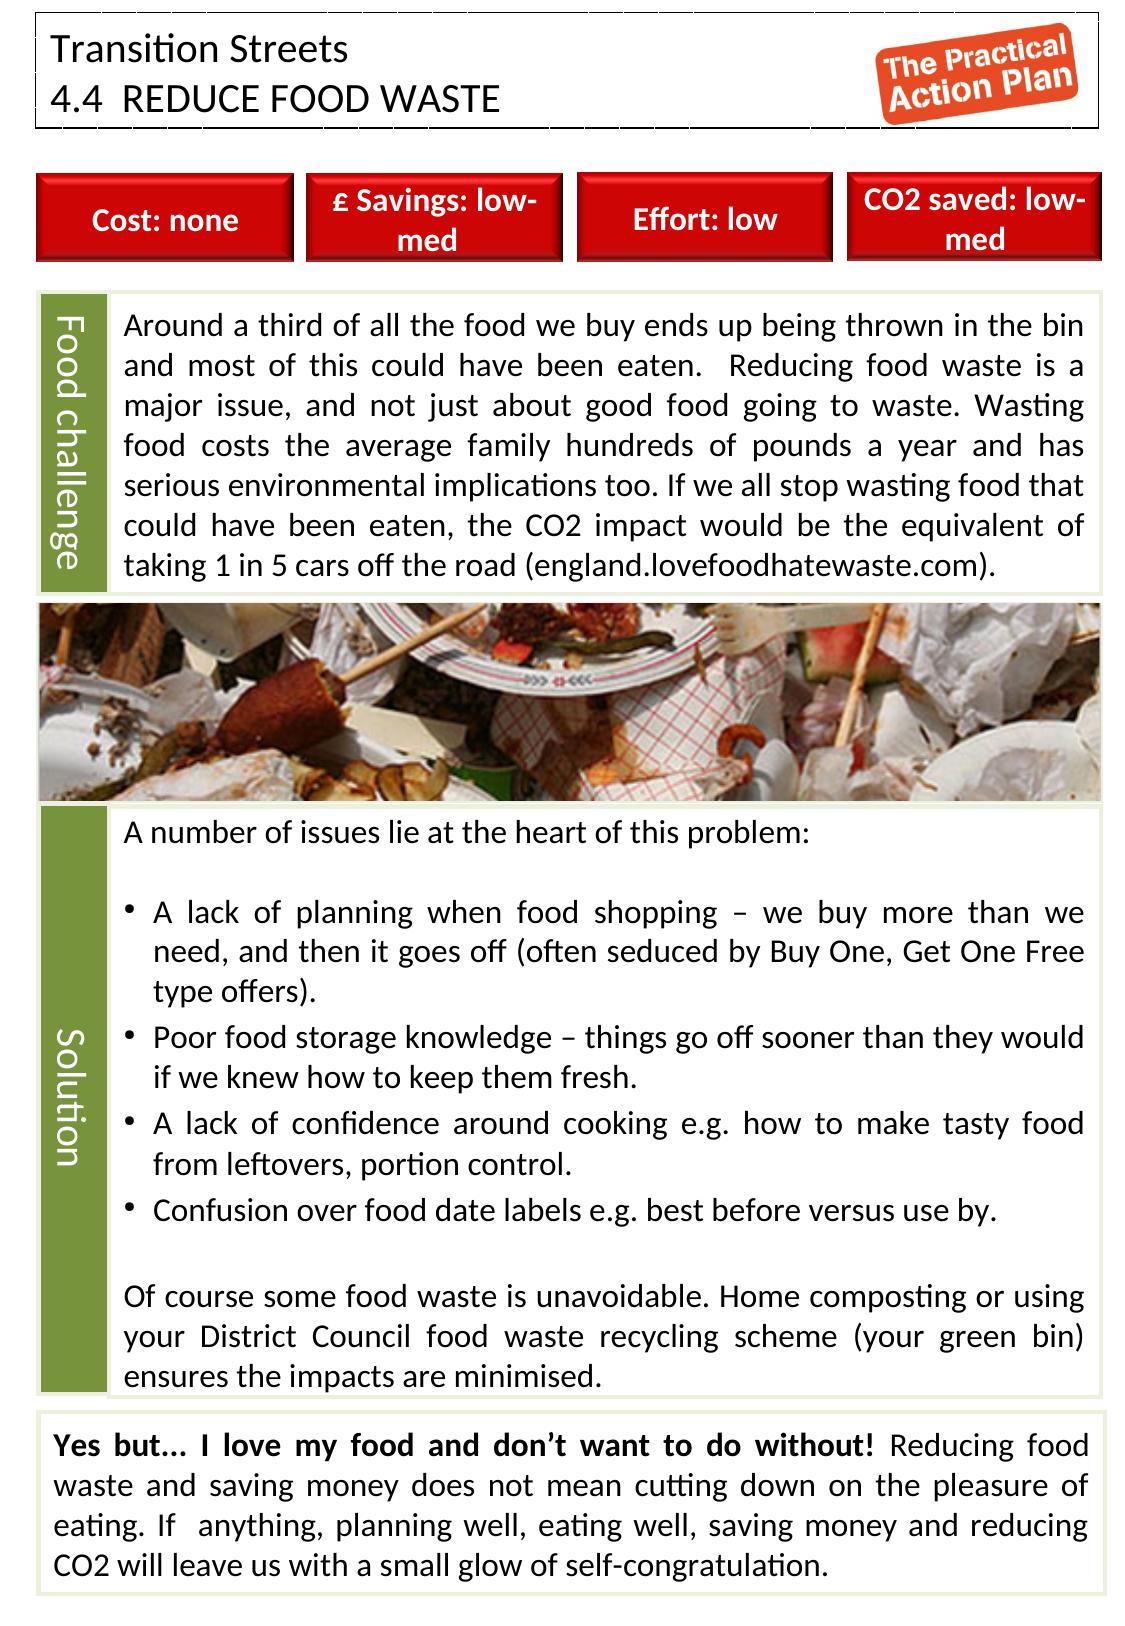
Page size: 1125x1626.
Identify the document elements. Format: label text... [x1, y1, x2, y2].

picture [304, 171, 565, 265]
text_box Effort: low [578, 172, 833, 262]
text_box Yes but... I love my food and don’t want to do without! Reducing food waste and saving money does not mean cutting down on the pleasure of eating. If anything, planning well, eating well, saving money and reducing CO2 will leave us with a small glow of self-congratulation. [38, 1412, 1105, 1594]
text_box Cost: none [38, 173, 294, 263]
picture [38, 603, 1102, 802]
text_box £ Savings: low-med [307, 173, 563, 263]
picture [845, 170, 1104, 264]
text_box CO2 saved: low-med [848, 172, 1103, 262]
picture [34, 171, 296, 265]
picture [575, 170, 835, 265]
text_box Solution [38, 803, 110, 1395]
text_box Around a third of all the food we buy ends up being thrown in the bin and most of this could have been eaten. Reducing food waste is a major issue, and not just about good food going to waste. Wasting food costs the average family hundreds of pounds a year and has serious environmental implications too. If we all stop wasting food that could have been eaten, the CO2 impact would be the equivalent of taking 1 in 5 cars off the road (england.lovefoodhatewaste.com). [110, 291, 1101, 595]
text_box A number of issues lie at the heart of this problem: A lack of planning when food shopping – we buy more than we need, and then it goes off (often seduced by Buy One, Get One Free type offers). Poor food storage knowledge – things go off sooner than they would if we knew how to keep them fresh. A lack of confidence around cooking e.g. how to make tasty food from leftovers, portion control. Confusion over food date labels e.g. best before versus use by. Of course some food waste is unavoidable. Home composting or using your District Council food waste recycling scheme (your green bin) ensures the impacts are minimised. [108, 806, 1101, 1398]
text_box Transition Streets 4.4 REDUCE FOOD WASTE [35, 12, 1099, 129]
text_box Food challenge [38, 291, 110, 595]
